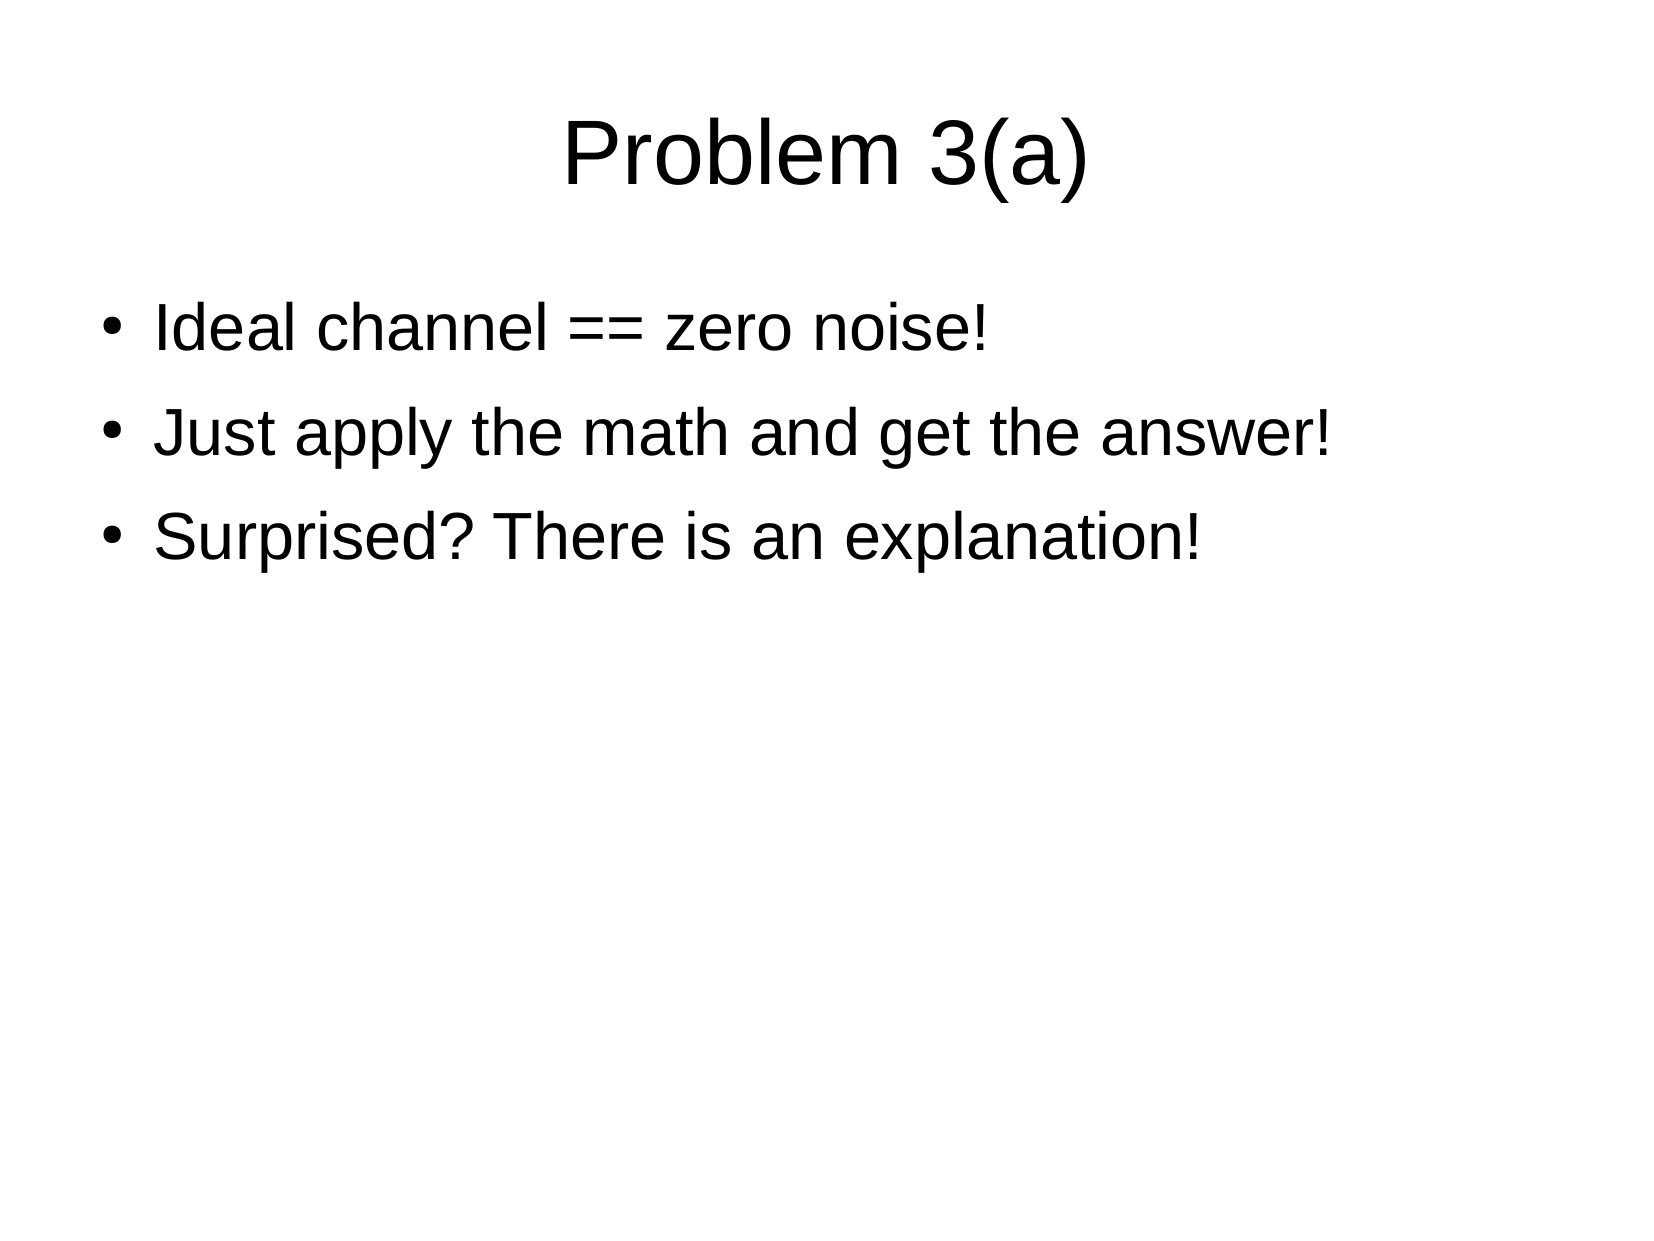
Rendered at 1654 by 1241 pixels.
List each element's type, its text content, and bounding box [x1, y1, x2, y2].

list Ideal channel == zero noise! Just apply the math and get the answer! Surprised? There is an explanation! [82, 290, 1571, 1109]
title Problem 3(a) [82, 56, 1571, 250]
